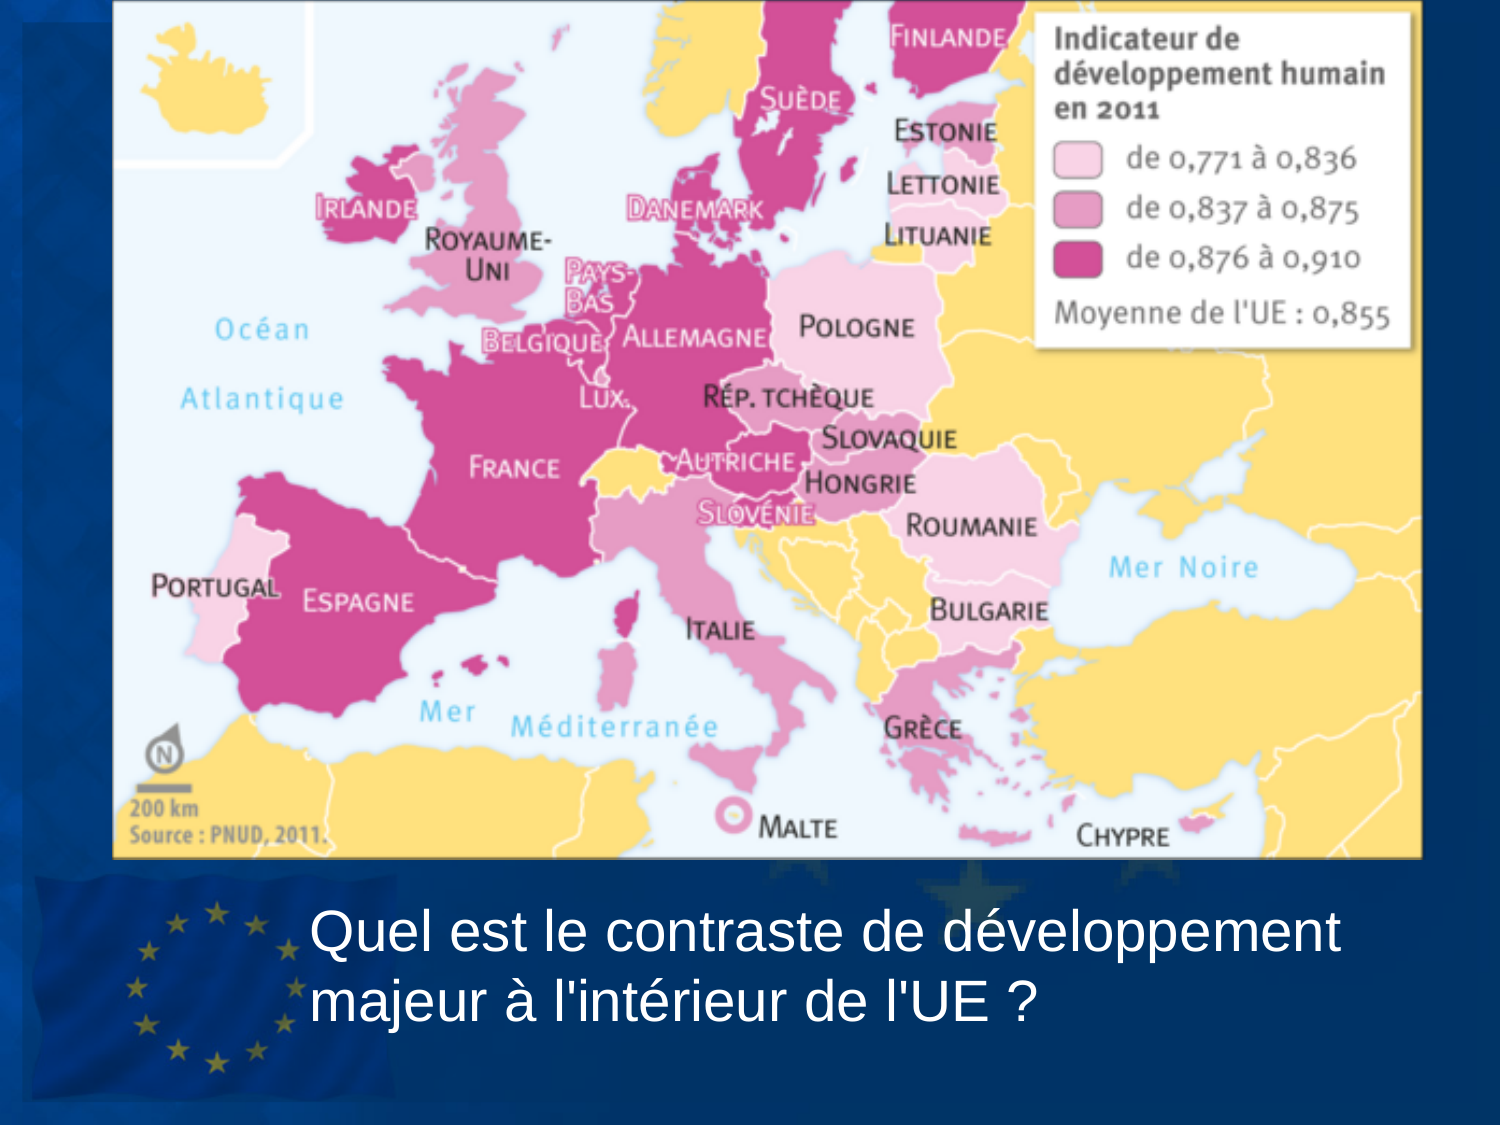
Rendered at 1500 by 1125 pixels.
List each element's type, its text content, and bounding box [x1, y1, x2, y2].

picture [0, 0, 1500, 1125]
text_box [112, 0, 1426, 860]
text_box Quel est le contraste de développement majeur à l'intérieur de l'UE ? [295, 885, 1447, 1041]
